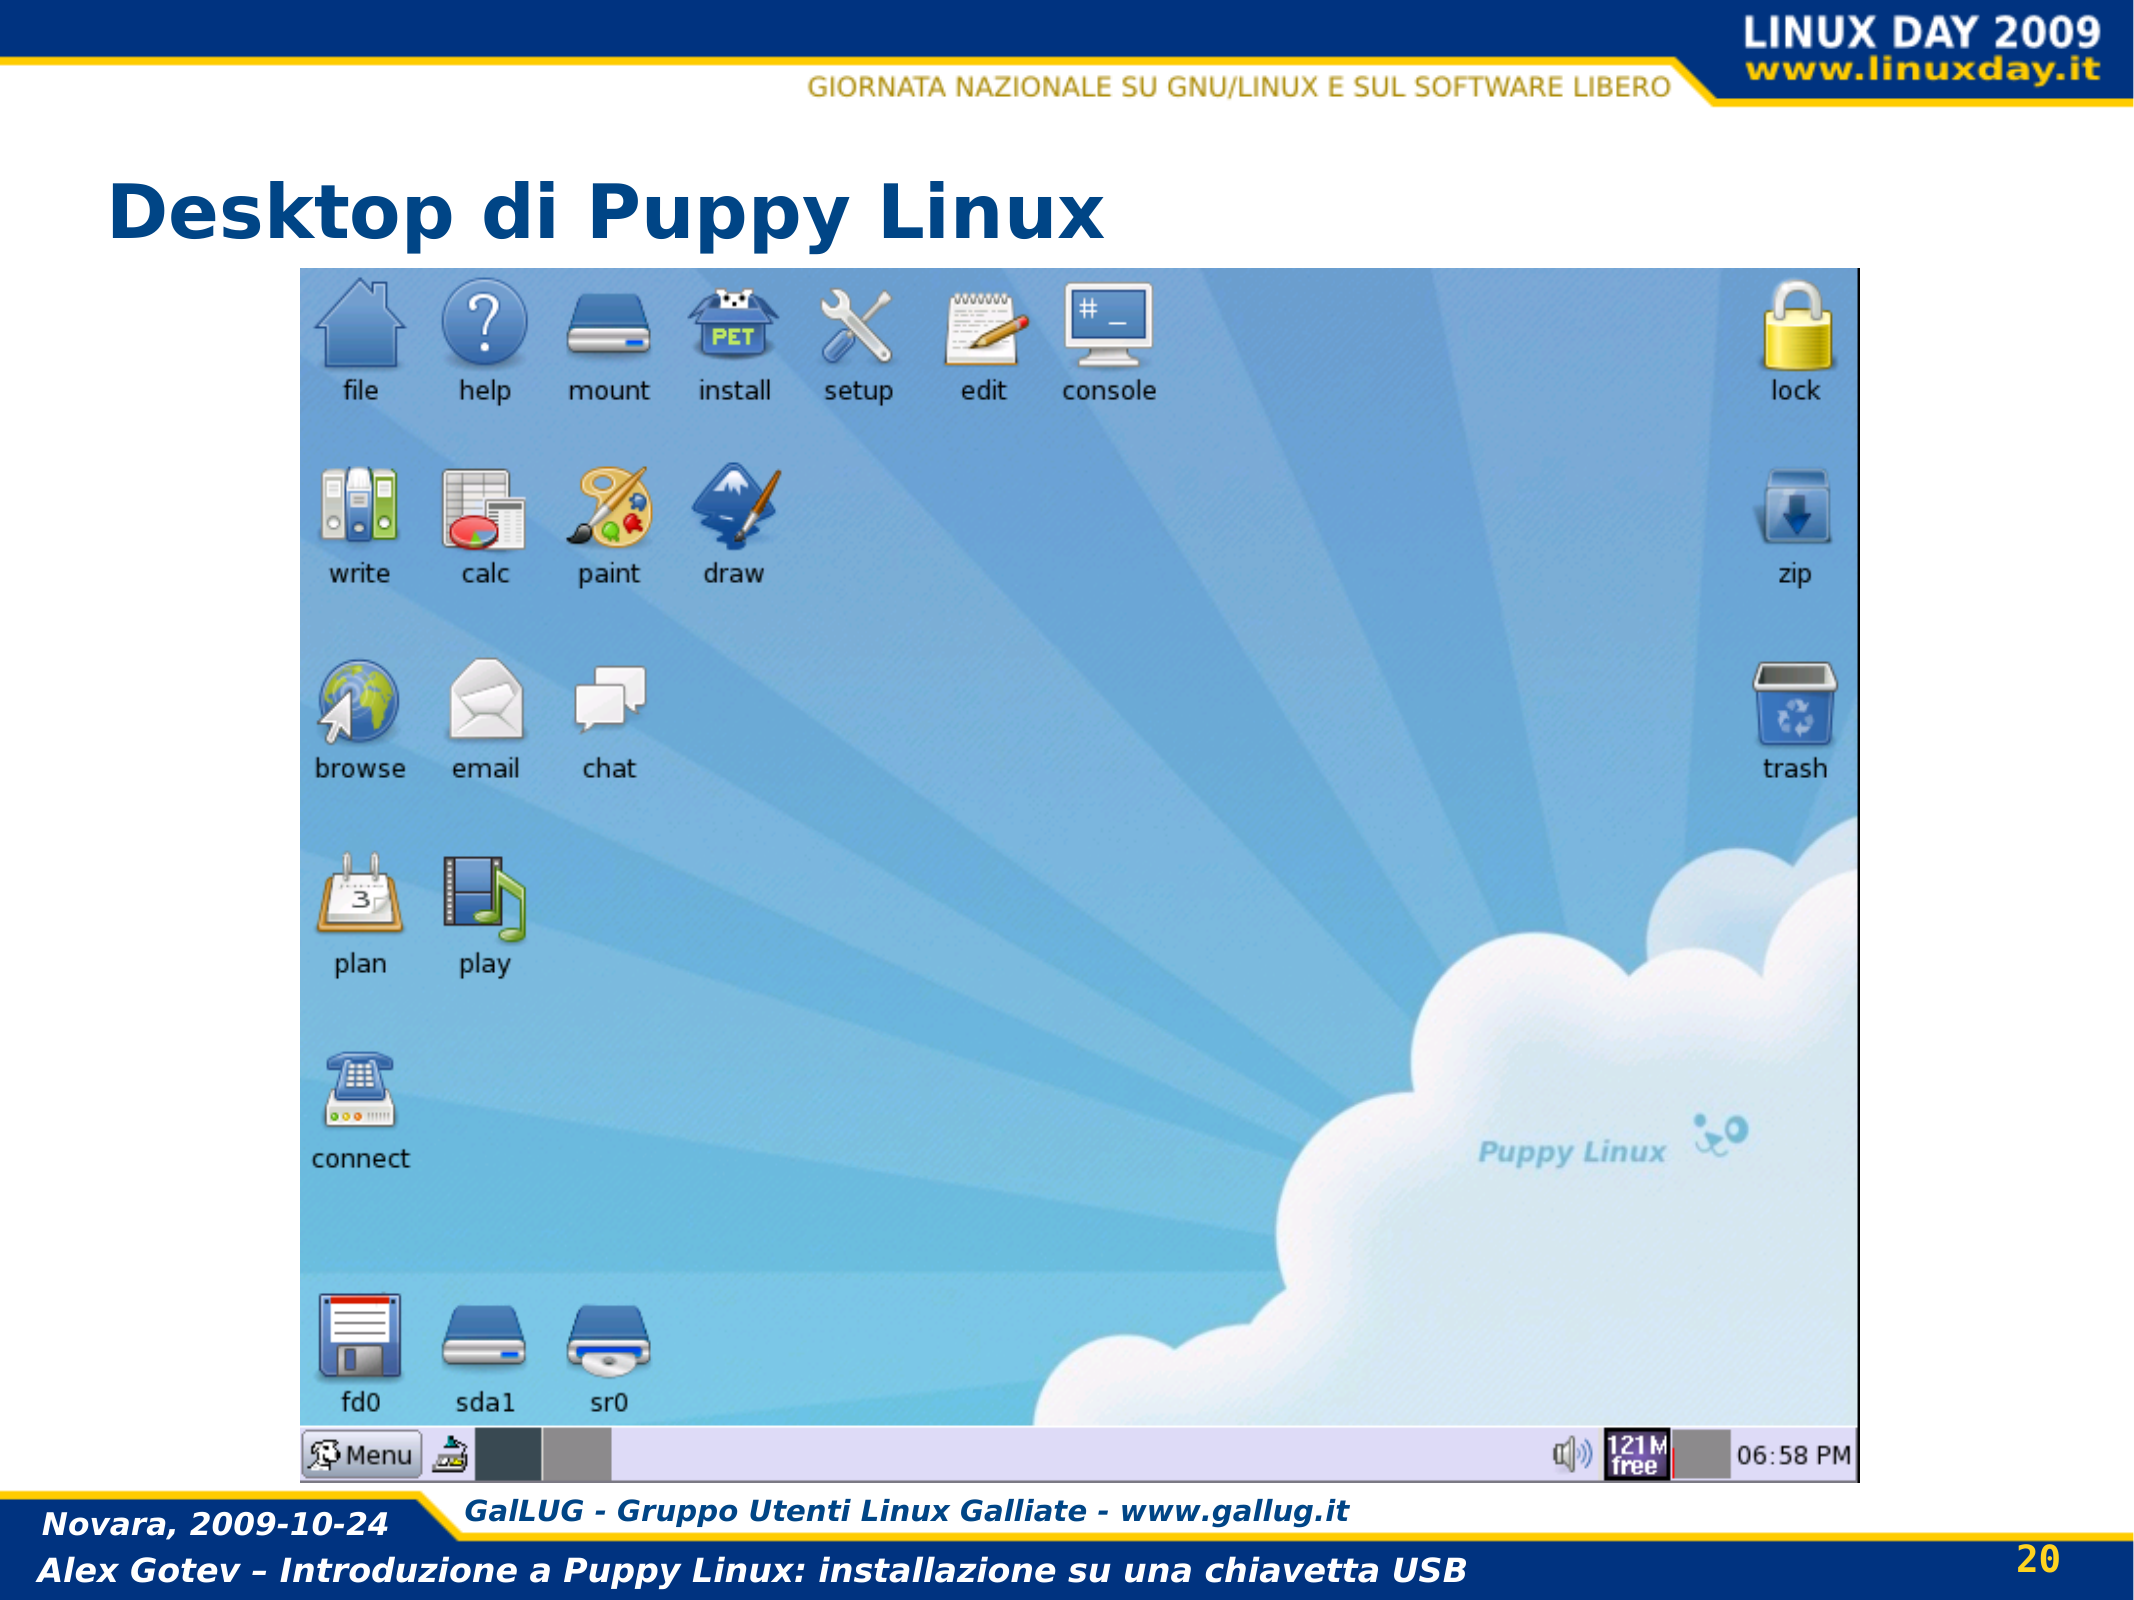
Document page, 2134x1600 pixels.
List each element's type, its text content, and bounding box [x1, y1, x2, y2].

title Desktop di Puppy Linux [106, 159, 2080, 267]
picture [0, 0, 2134, 1600]
